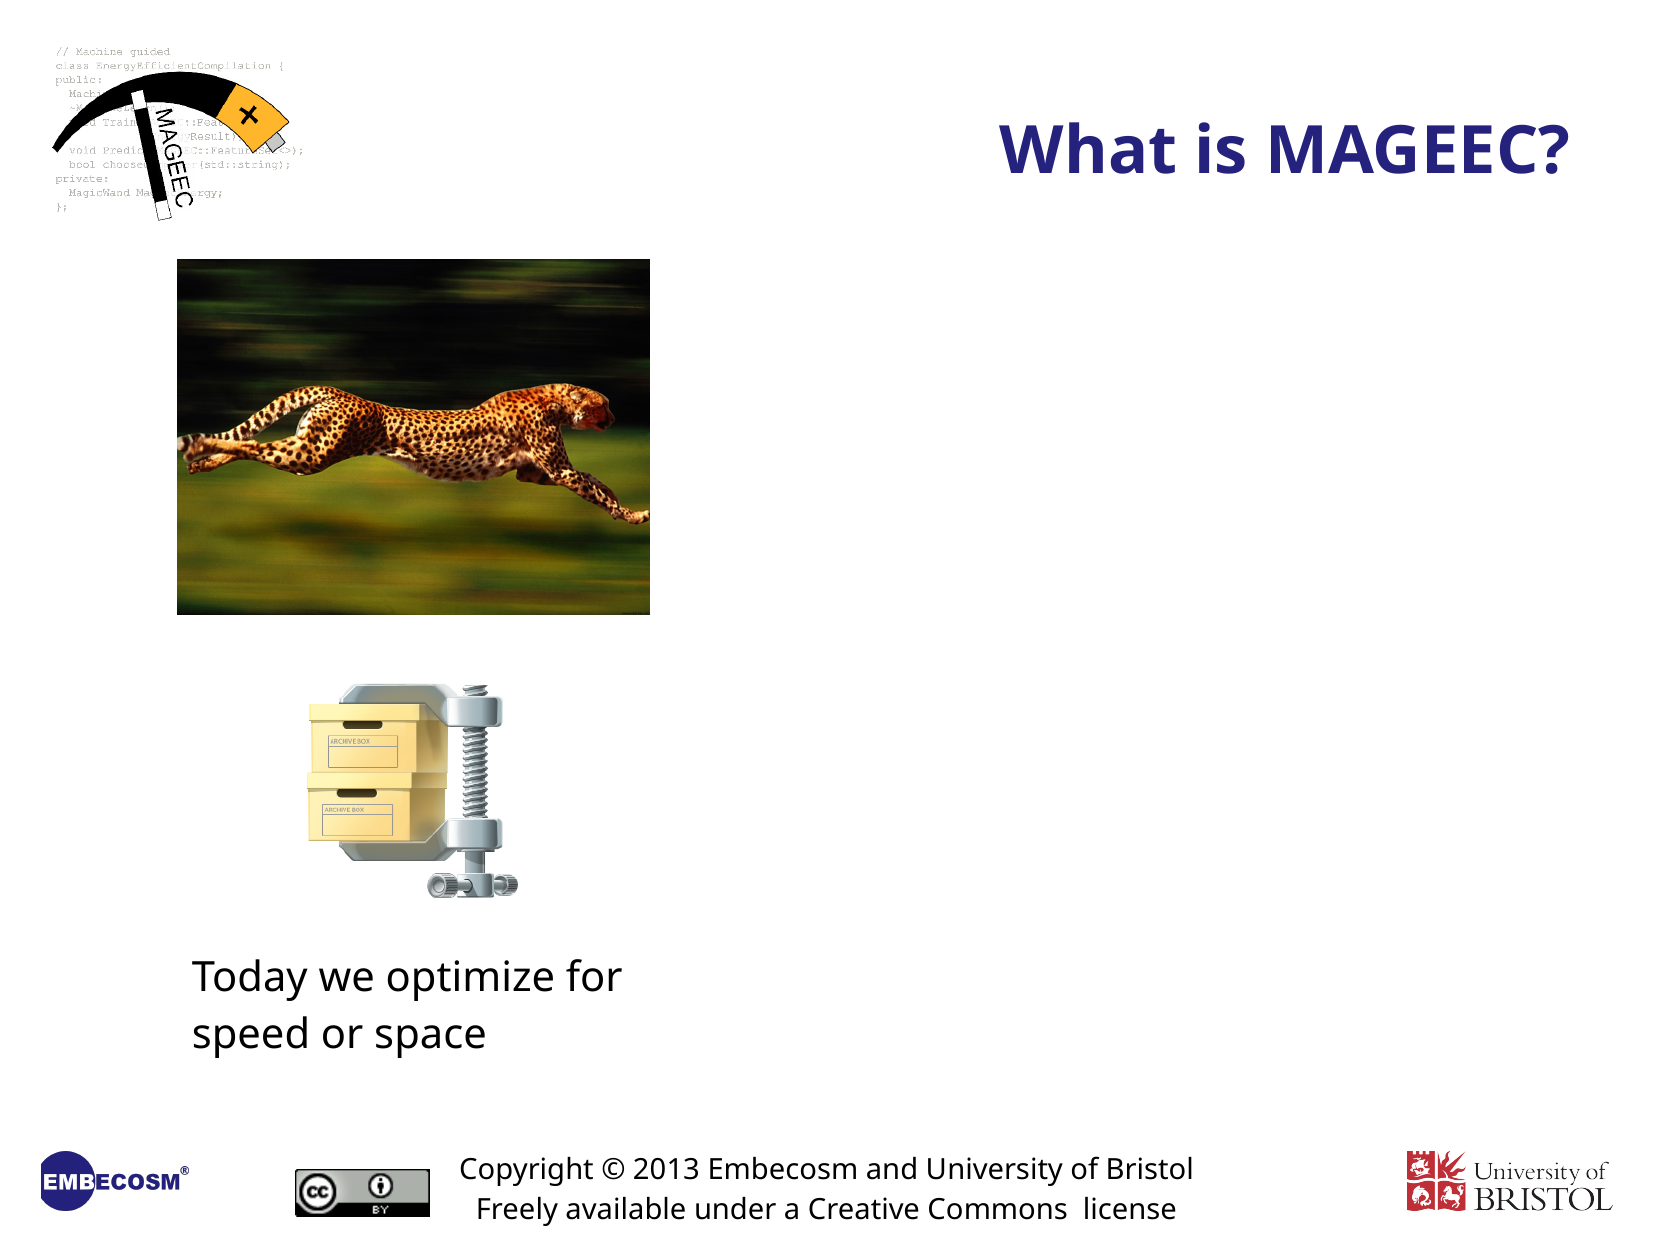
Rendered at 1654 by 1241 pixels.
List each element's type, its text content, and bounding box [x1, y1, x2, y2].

text_box Today we optimize for speed or space [177, 938, 650, 1062]
picture [295, 1169, 430, 1217]
picture [295, 673, 532, 910]
picture [1407, 1151, 1613, 1211]
picture [177, 259, 650, 615]
title What is MAGEEC? [326, 61, 1571, 233]
picture [52, 47, 302, 225]
picture [41, 1151, 189, 1211]
